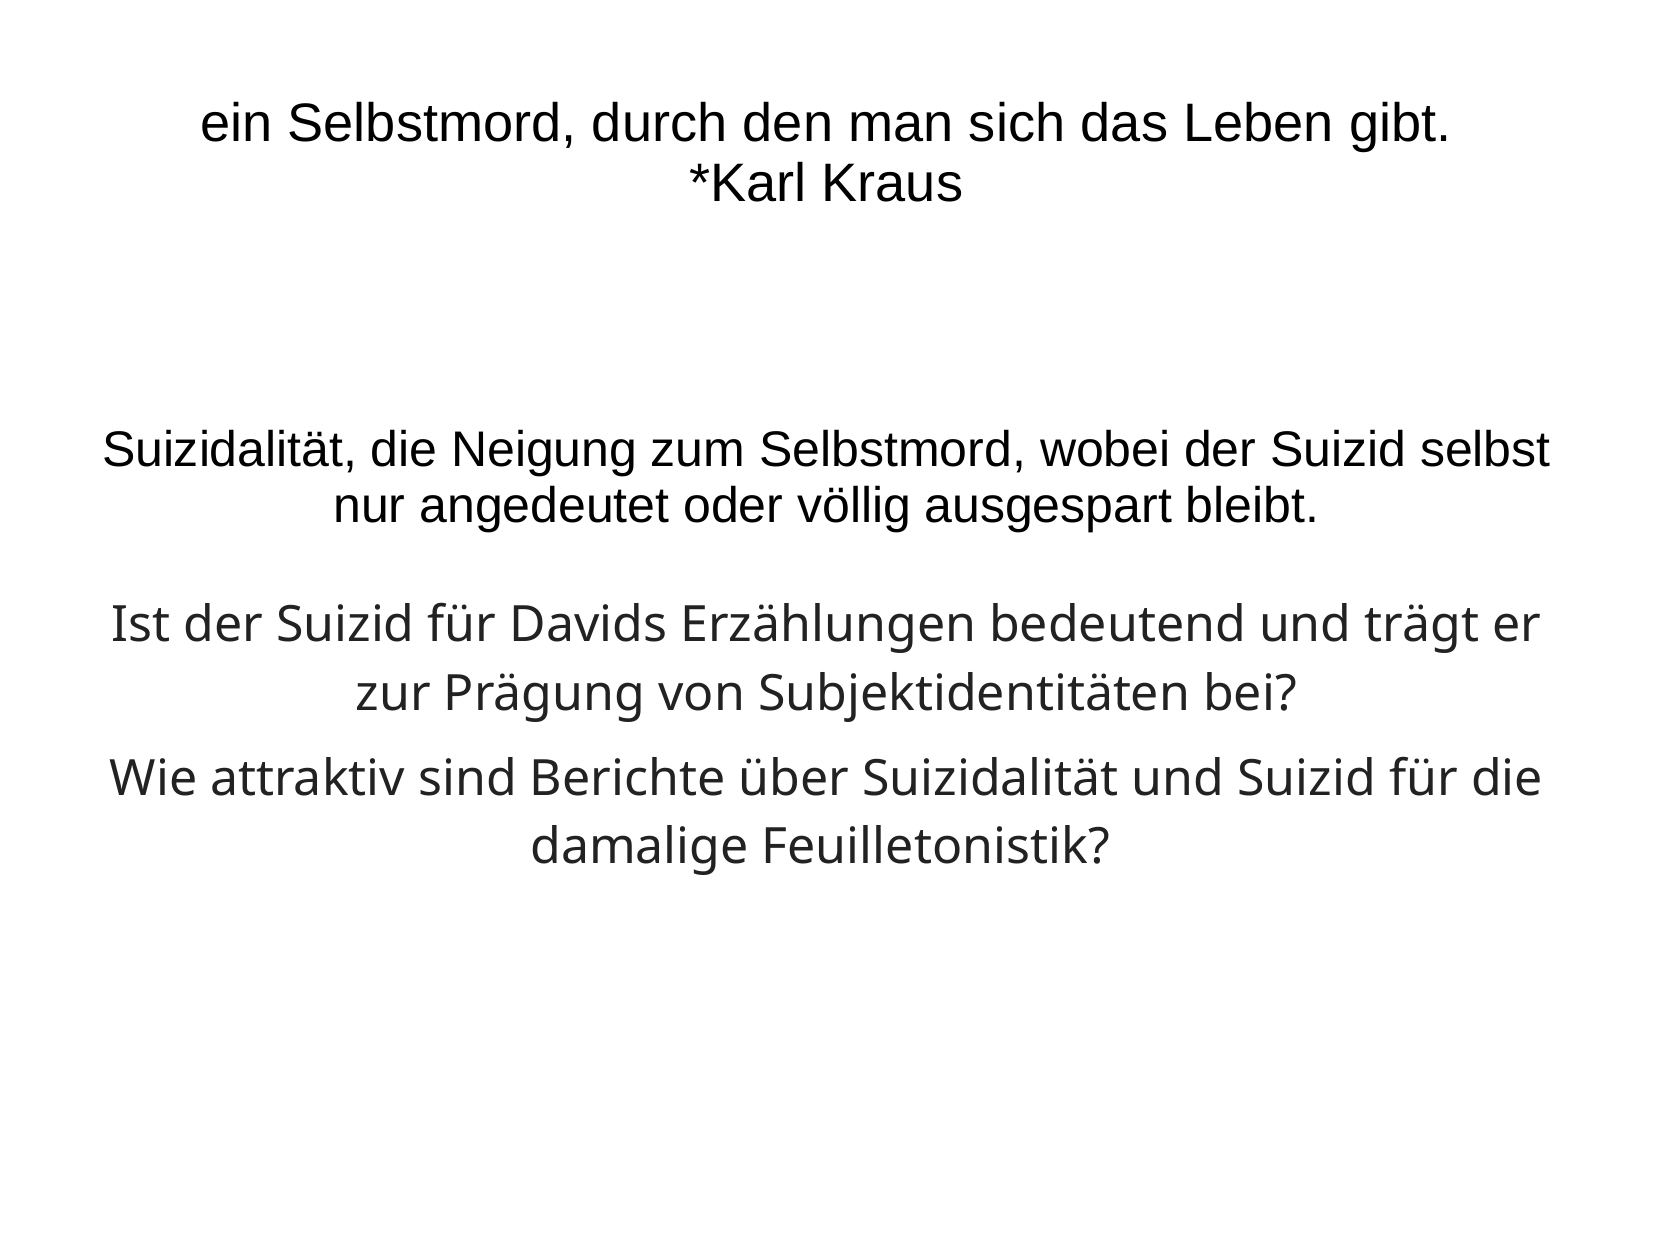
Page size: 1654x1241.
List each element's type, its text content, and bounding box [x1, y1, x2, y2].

title ein Selbstmord, durch den man sich das Leben gibt. *Karl Kraus [82, 49, 1571, 257]
subtitle Suizidalität, die Neigung zum Selbstmord, wobei der Suizid selbst nur angedeutet oder völlig ausgespart bleibt. Ist der Suizid für Davids Erzählungen bedeutend und trägt er zur Prägung von Subjektidentitäten bei? Wie attraktiv sind Berichte über Suizidalität und Suizid für die damalige Feuilletonistik? [82, 290, 1571, 1010]
